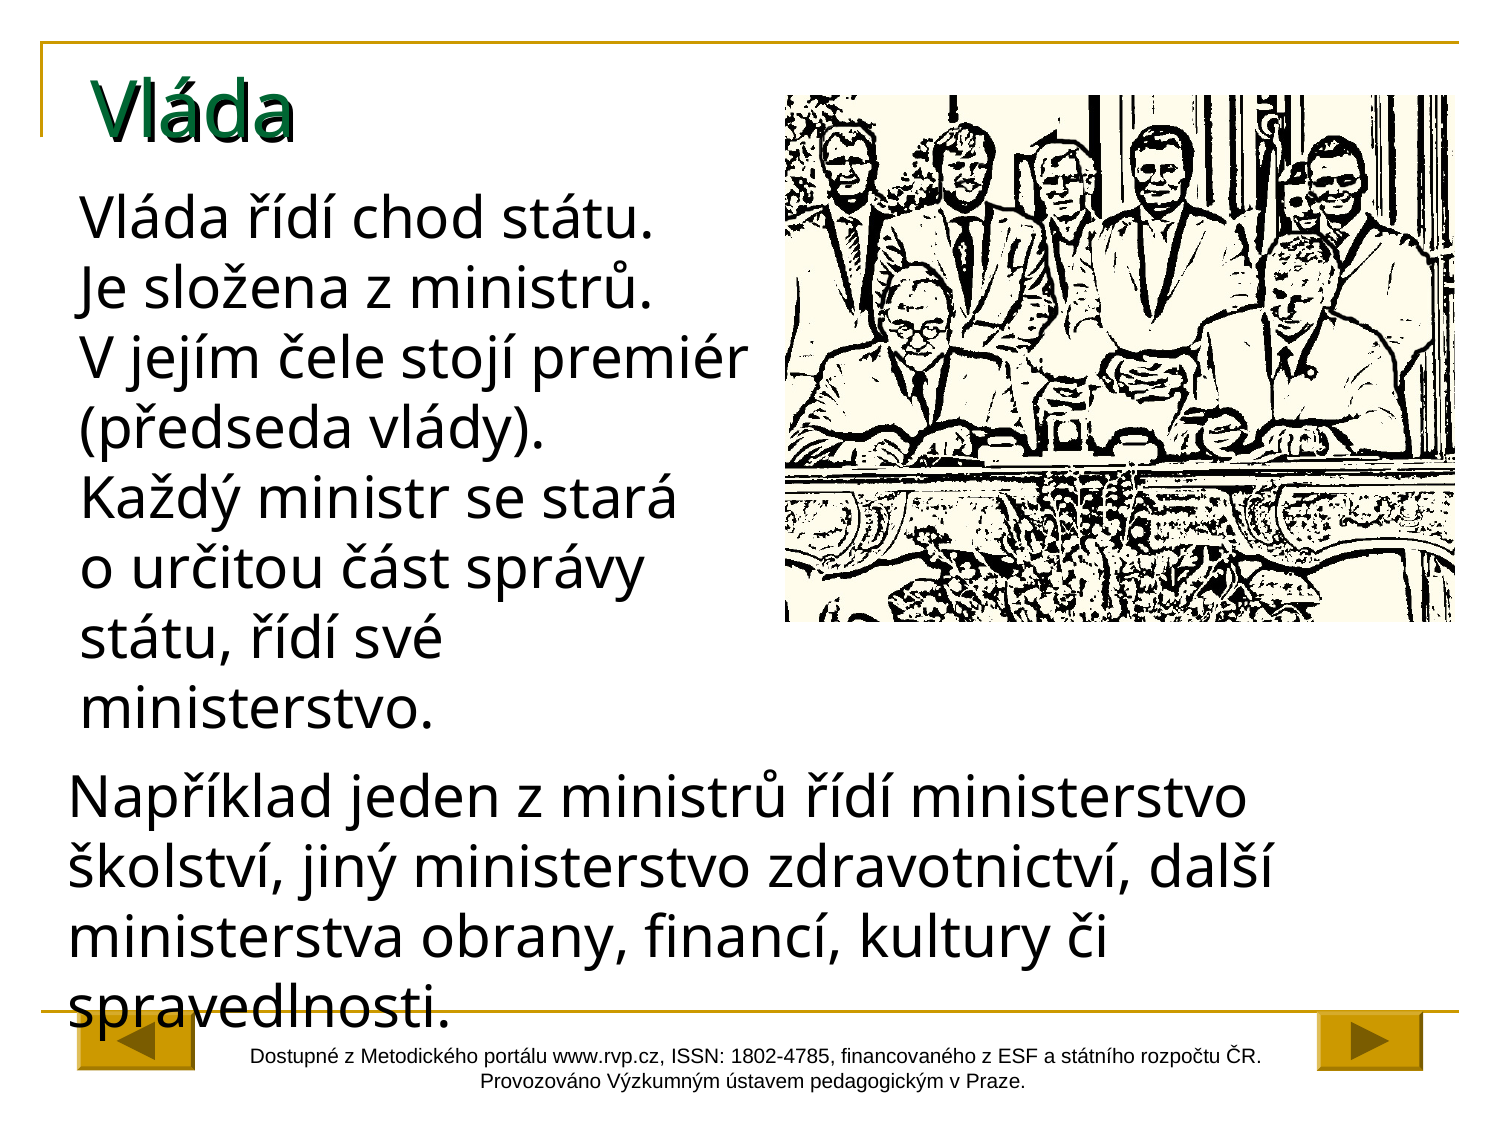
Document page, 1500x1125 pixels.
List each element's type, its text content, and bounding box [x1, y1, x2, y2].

text_box [1318, 1047, 1424, 1071]
picture [785, 95, 1455, 622]
text_box [78, 1047, 195, 1071]
title Vláda [75, 45, 502, 172]
text_box Vláda řídí chod státu. Je složena z ministrů. V jejím čele stojí premiér (předseda vlády). Každý ministr se stará o určitou část správy státu, řídí své ministerstvo. [64, 172, 798, 748]
text_box Například jeden z ministrů řídí ministerstvo školství, jiný ministerstvo zdravotnictví, další ministerstva obrany, financí, kultury či spravedlnosti. [53, 751, 1436, 1047]
